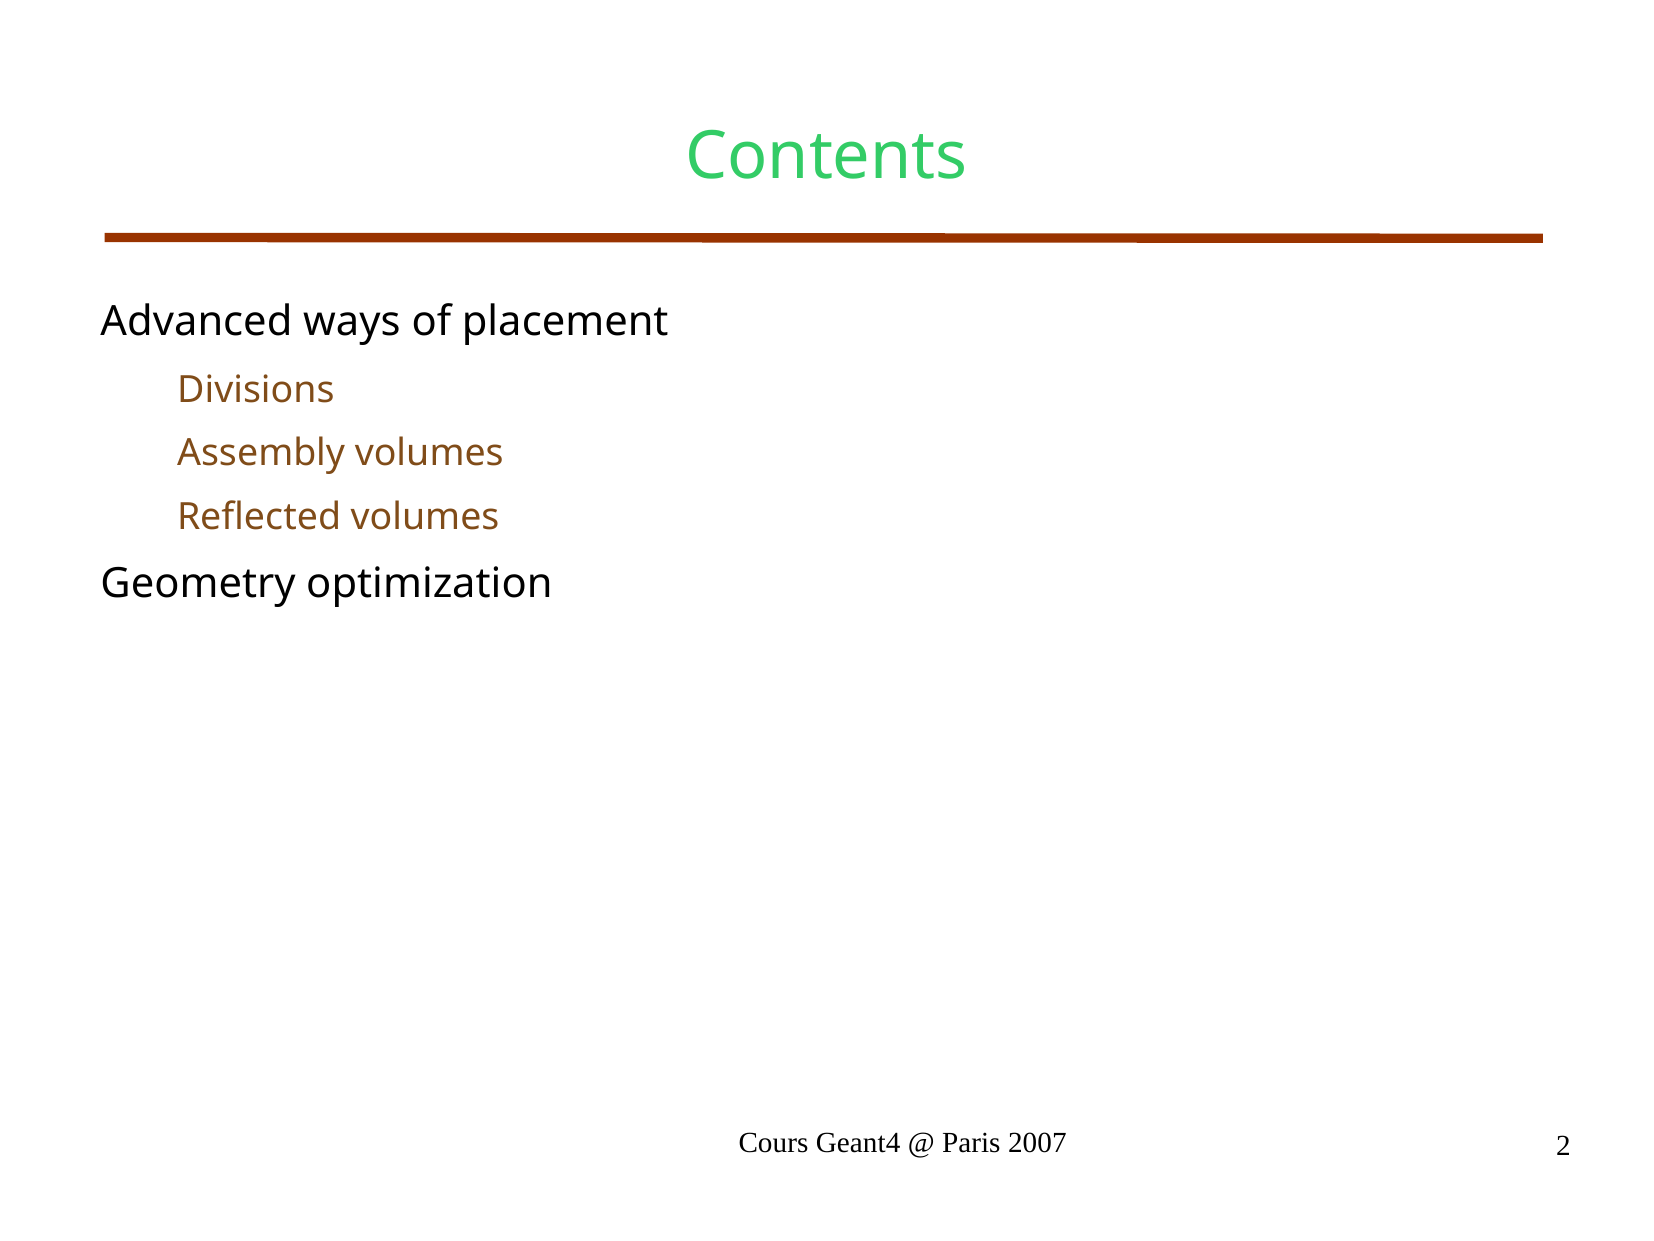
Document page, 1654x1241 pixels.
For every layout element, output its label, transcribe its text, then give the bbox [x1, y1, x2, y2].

list Advanced ways of placement Divisions Assembly volumes Reflected volumes Geometry optimization [82, 290, 1571, 1109]
title Contents [82, 49, 1571, 257]
